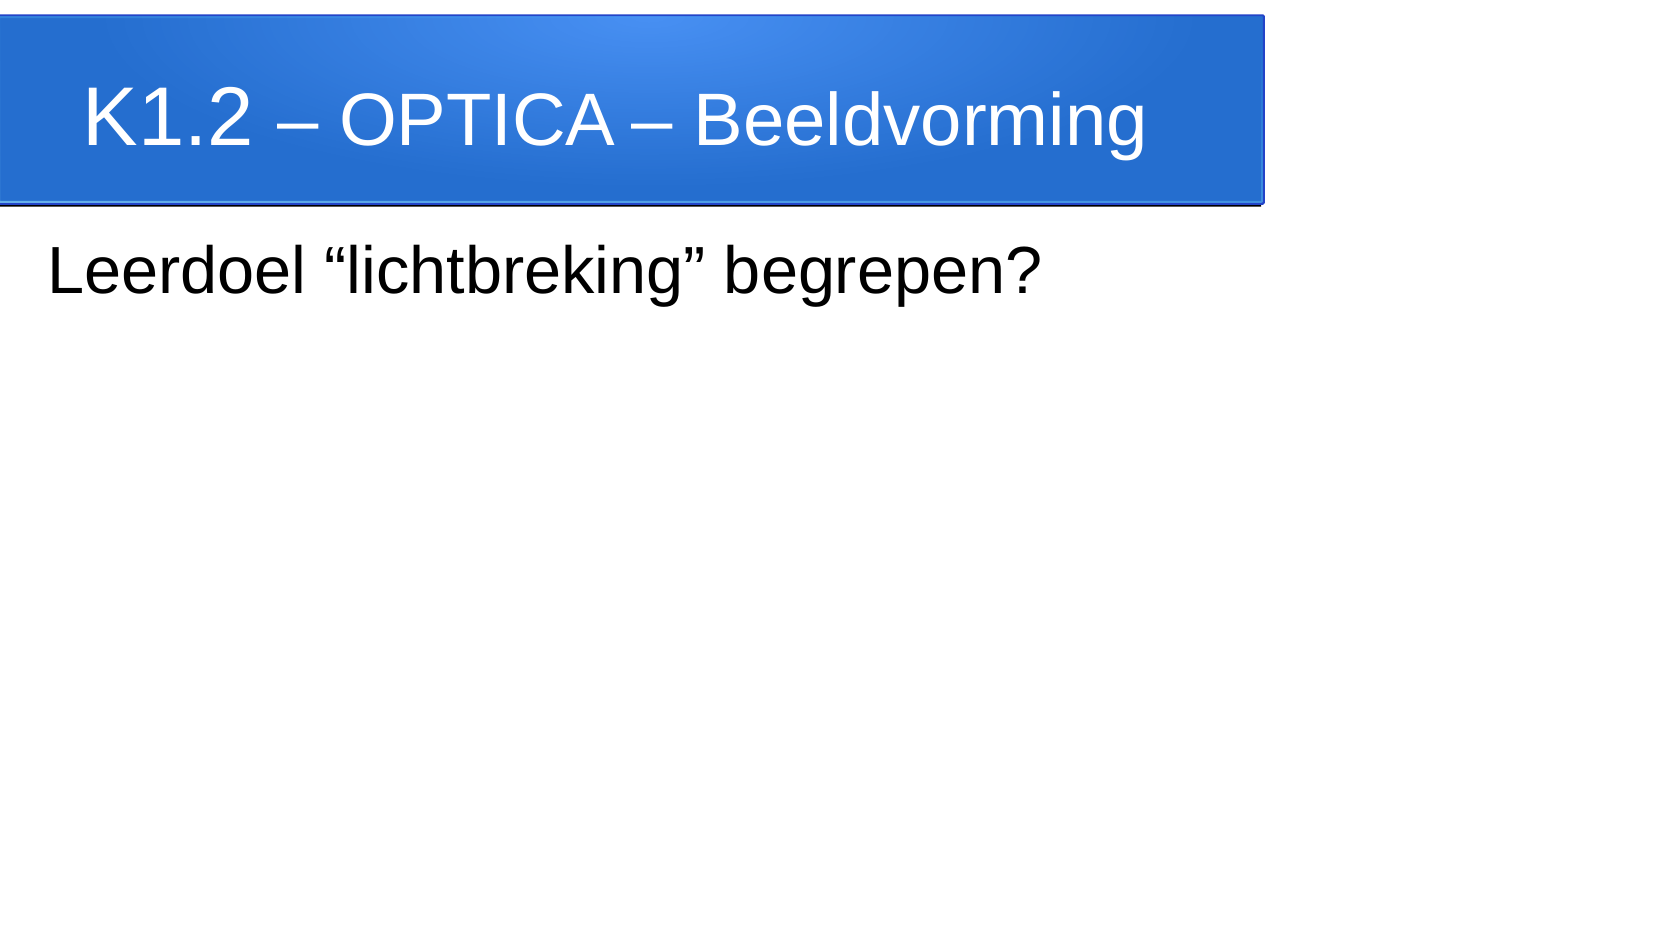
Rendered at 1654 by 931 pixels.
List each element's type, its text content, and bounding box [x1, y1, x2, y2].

title K1.2 – OPTICA – Beeldvorming [82, 35, 1235, 189]
subtitle Leerdoel “lichtbreking” begrepen? [47, 236, 1607, 922]
